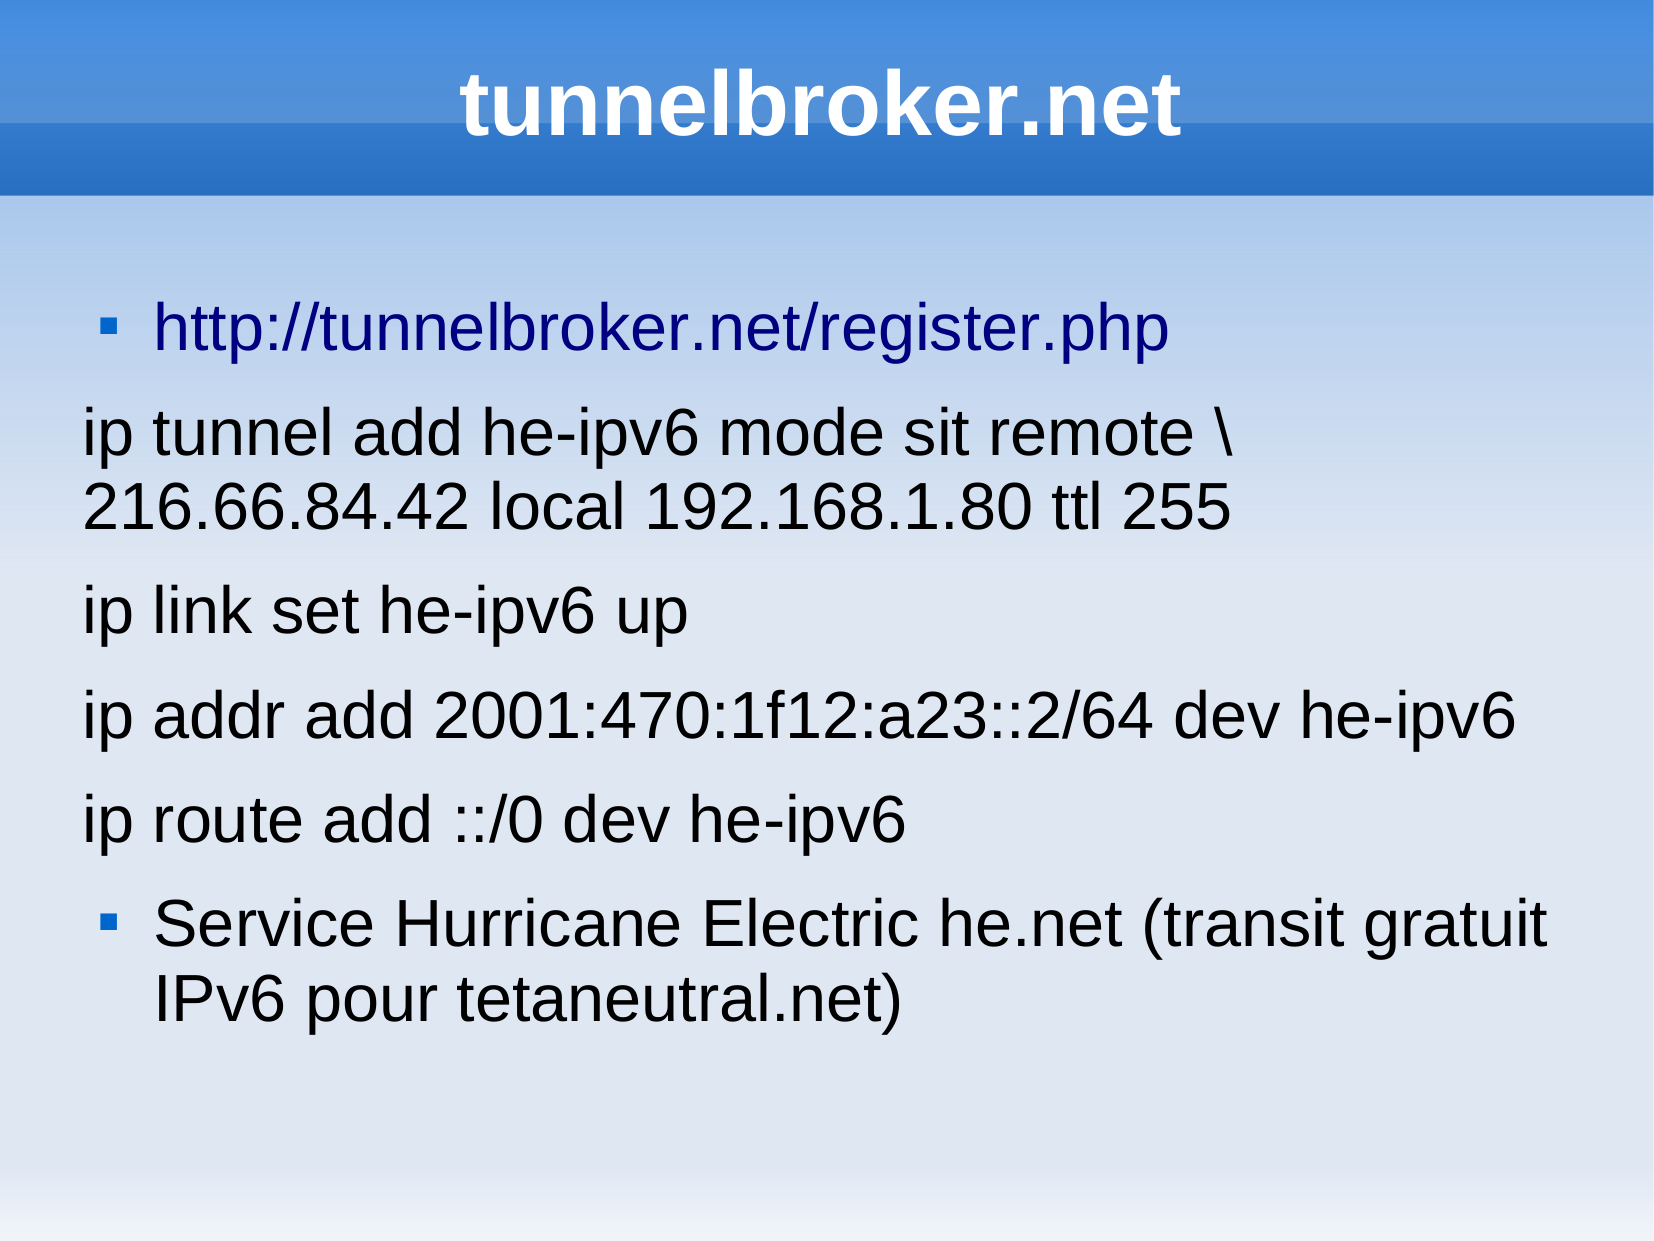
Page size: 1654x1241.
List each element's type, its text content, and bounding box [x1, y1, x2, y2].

picture [0, 0, 1654, 1241]
list http://tunnelbroker.net/register.php ip tunnel add he-ipv6 mode sit remote \ 216.66.84.42 local 192.168.1.80 ttl 255 ip link set he-ipv6 up ip addr add 2001:470:1f12:a23::2/64 dev he-ipv6 ip route add ::/0 dev he-ipv6 Service Hurricane Electric he.net (transit gratuit IPv6 pour tetaneutral.net) [82, 290, 1571, 1094]
title tunnelbroker.net [76, 7, 1565, 200]
